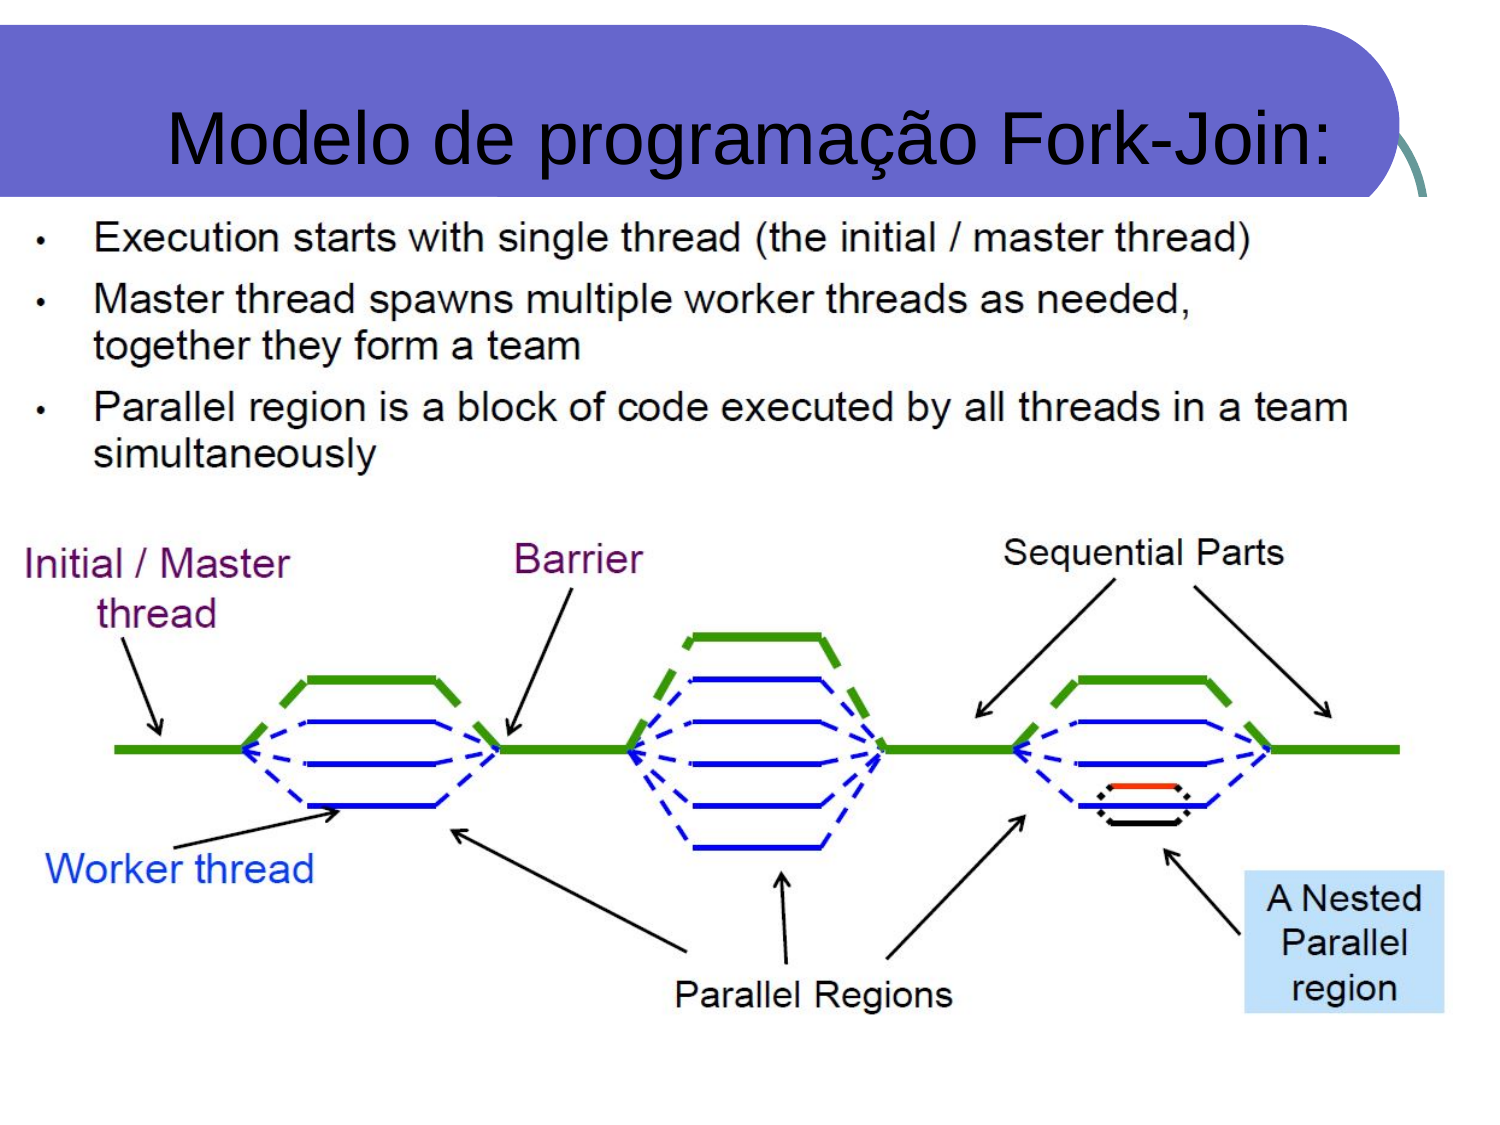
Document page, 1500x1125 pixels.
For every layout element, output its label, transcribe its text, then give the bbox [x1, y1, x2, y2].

picture [0, 197, 1453, 1040]
title Modelo de programação Fork-Join: [75, 44, 1425, 197]
